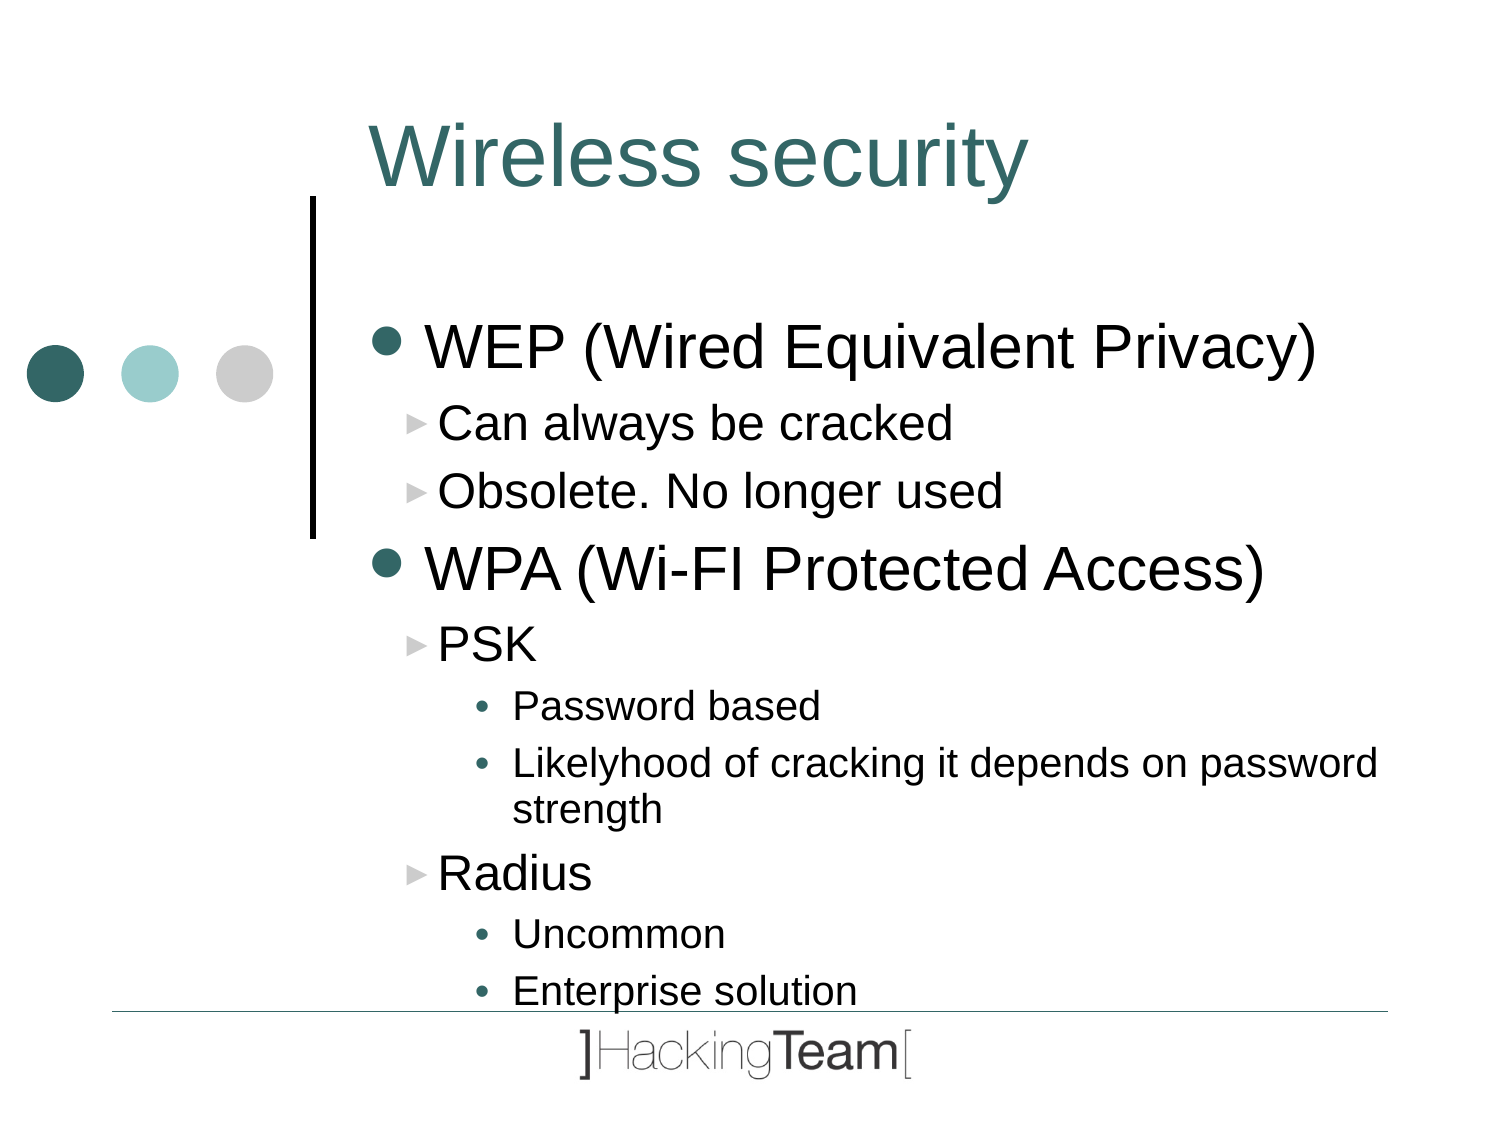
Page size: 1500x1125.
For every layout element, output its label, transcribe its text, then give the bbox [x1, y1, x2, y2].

picture [574, 1041, 916, 1084]
list WEP (Wired Equivalent Privacy) Can always be cracked Obsolete. No longer used WPA (Wi-FI Protected Access) PSK Password based Likelyhood of cracking it depends on password strength Radius Uncommon Enterprise solution [249, 312, 1401, 1041]
title Wireless security [249, 38, 1401, 275]
